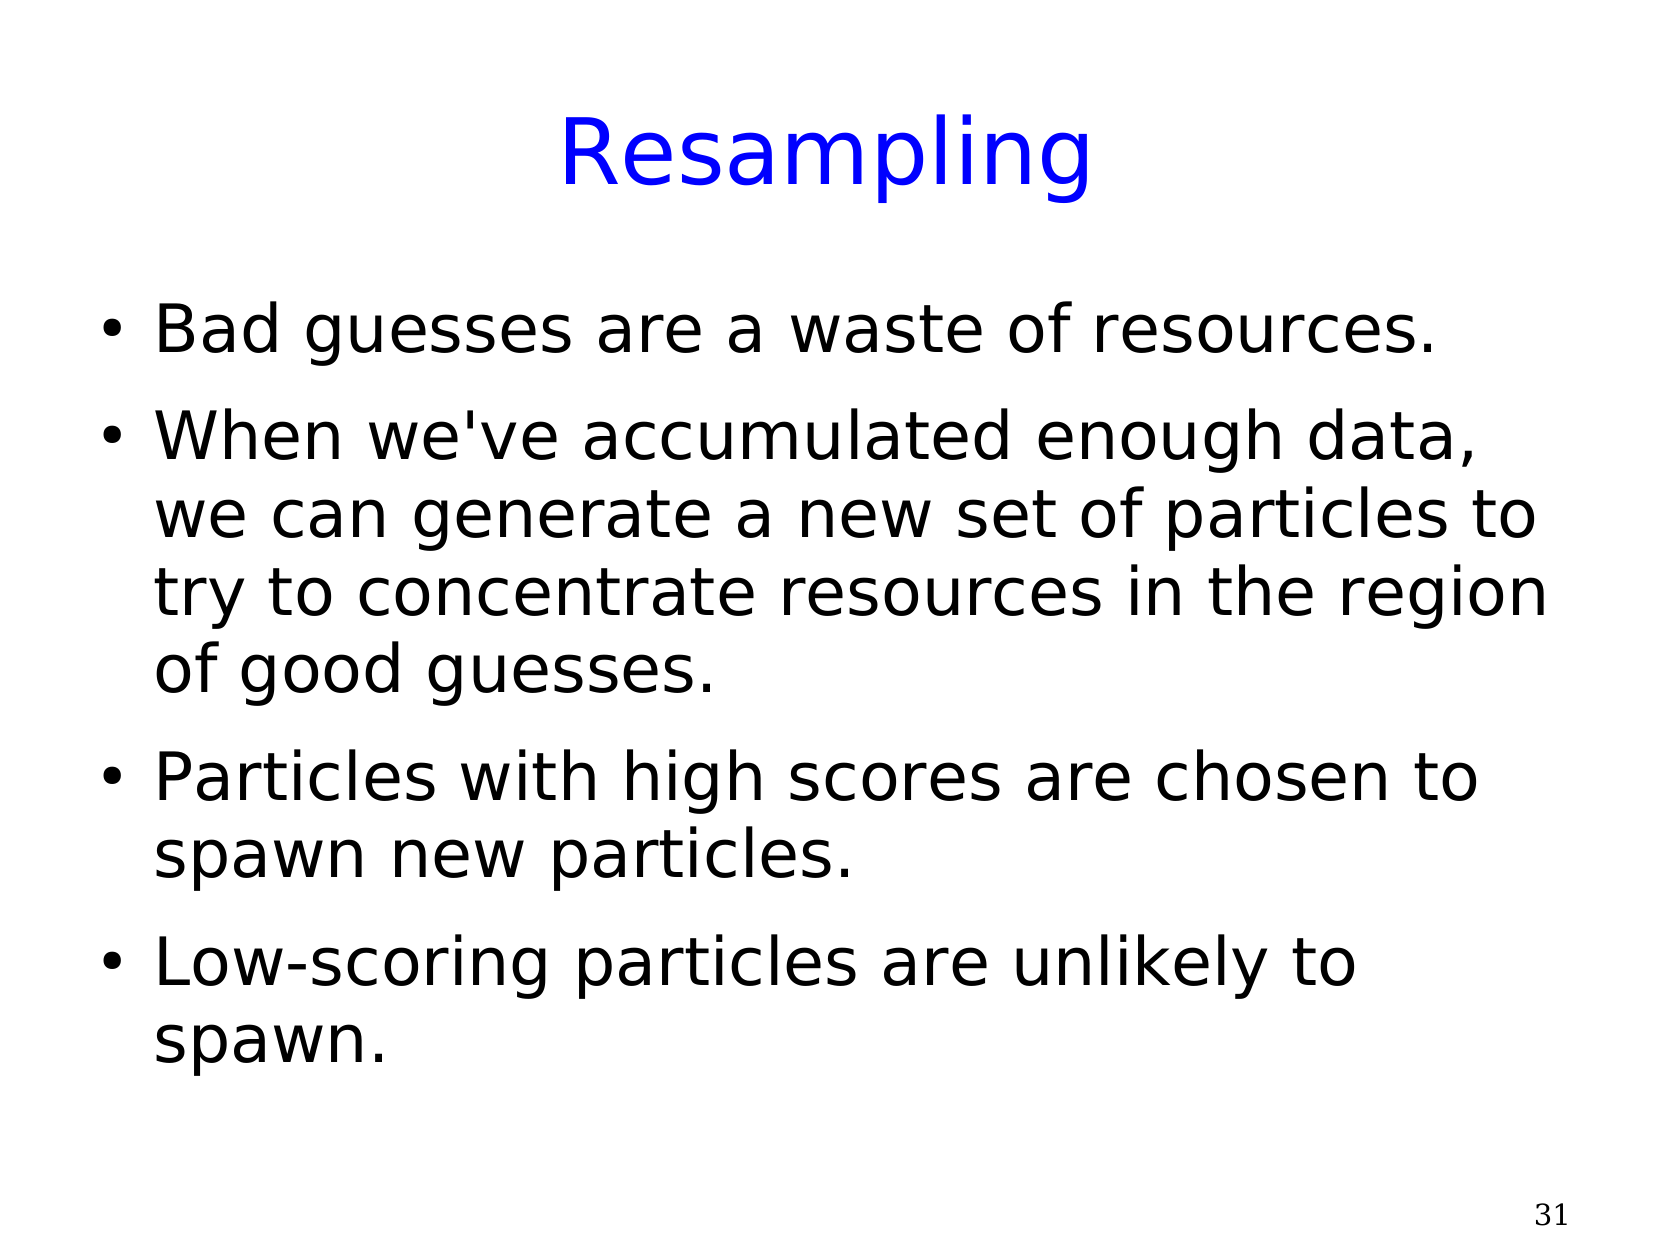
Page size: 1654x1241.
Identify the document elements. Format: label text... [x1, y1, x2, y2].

list Bad guesses are a waste of resources. When we've accumulated enough data, we can generate a new set of particles to try to concentrate resources in the region of good guesses. Particles with high scores are chosen to spawn new particles. Low-scoring particles are unlikely to spawn. [82, 290, 1571, 1157]
title Resampling [82, 49, 1571, 257]
